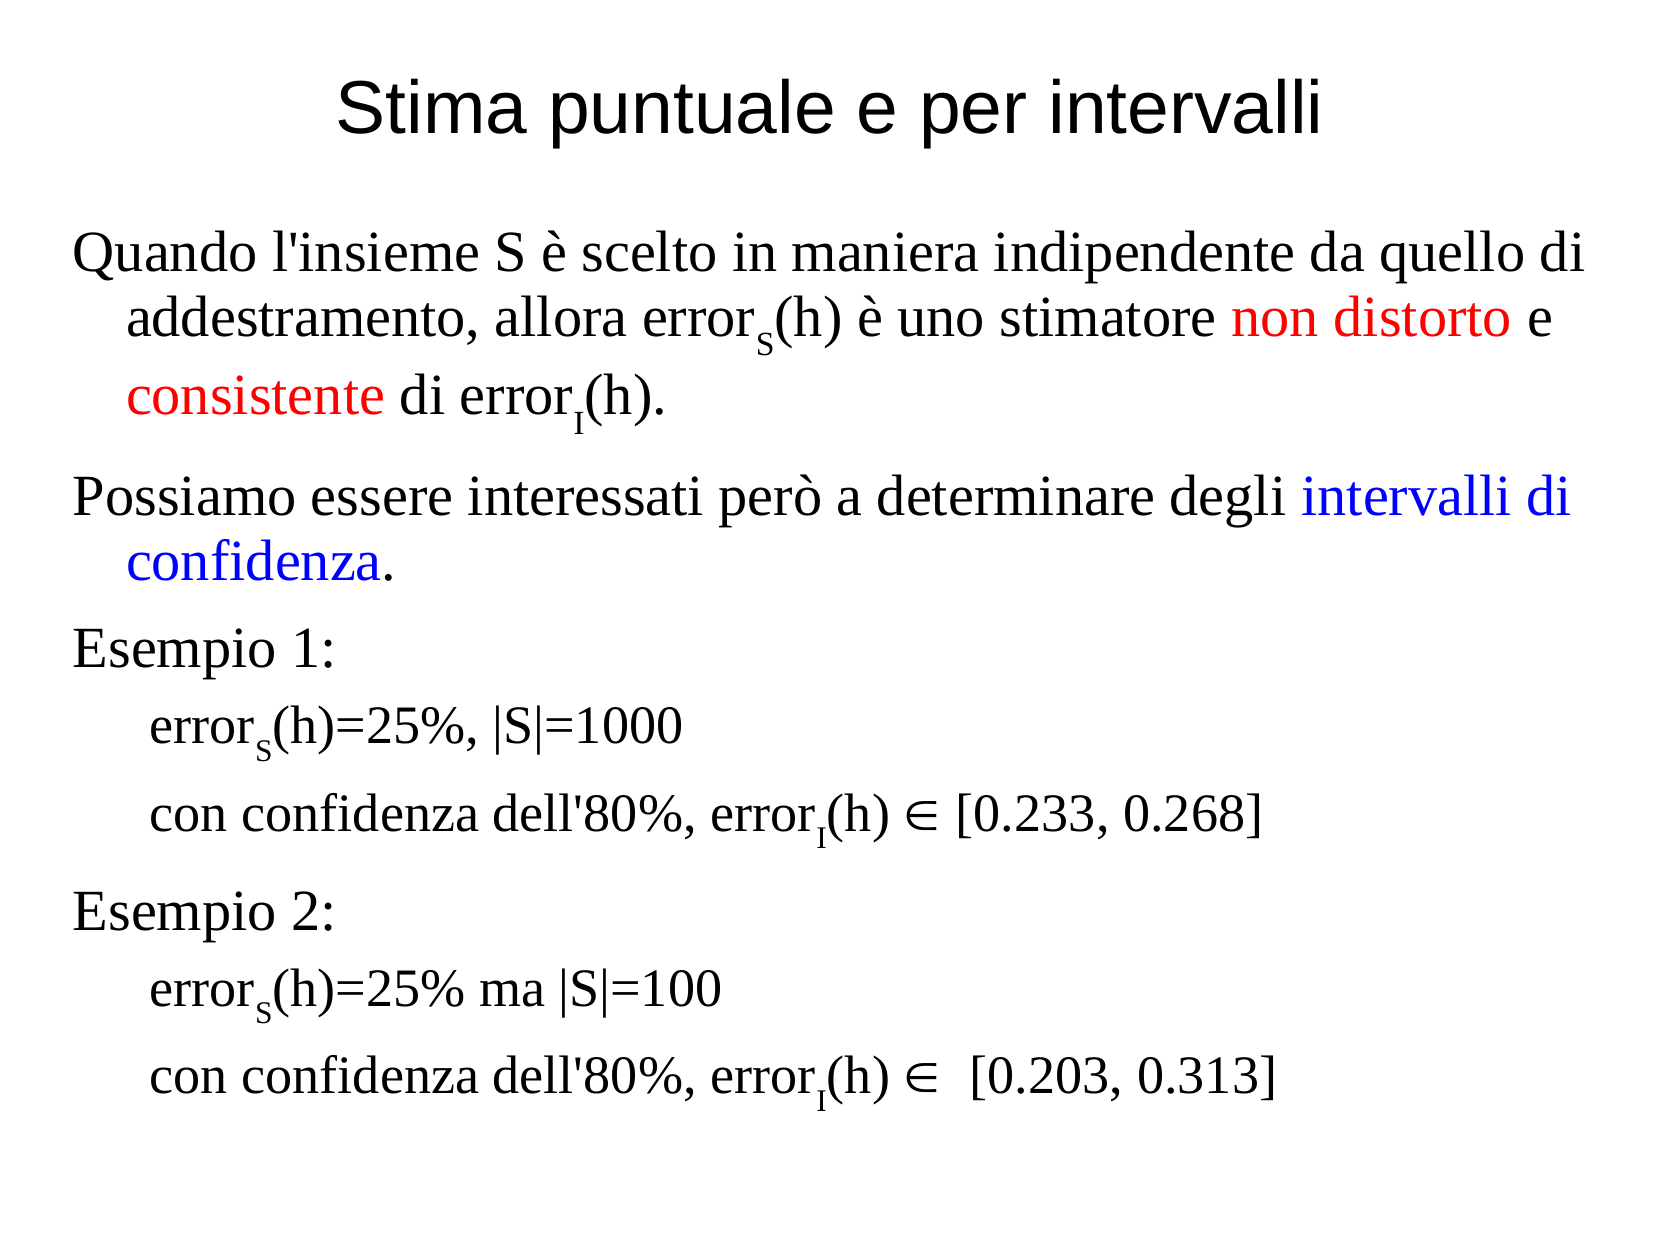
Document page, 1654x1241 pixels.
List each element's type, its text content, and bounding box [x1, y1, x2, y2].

list Quando l'insieme S è scelto in maniera indipendente da quello di addestramento, allora errorS(h) è uno stimatore non distorto e consistente di errorI(h). Possiamo essere interessati però a determinare degli intervalli di confidenza. Esempio 1: errorS(h)=25%, |S|=1000 con confidenza dell'80%, errorI(h) ∈ [0.233, 0.268] Esempio 2: errorS(h)=25% ma |S|=100 con confidenza dell'80%, errorI(h) ∈ [0.203, 0.313] [55, 219, 1605, 1179]
title Stima puntuale e per intervalli [52, 42, 1608, 173]
